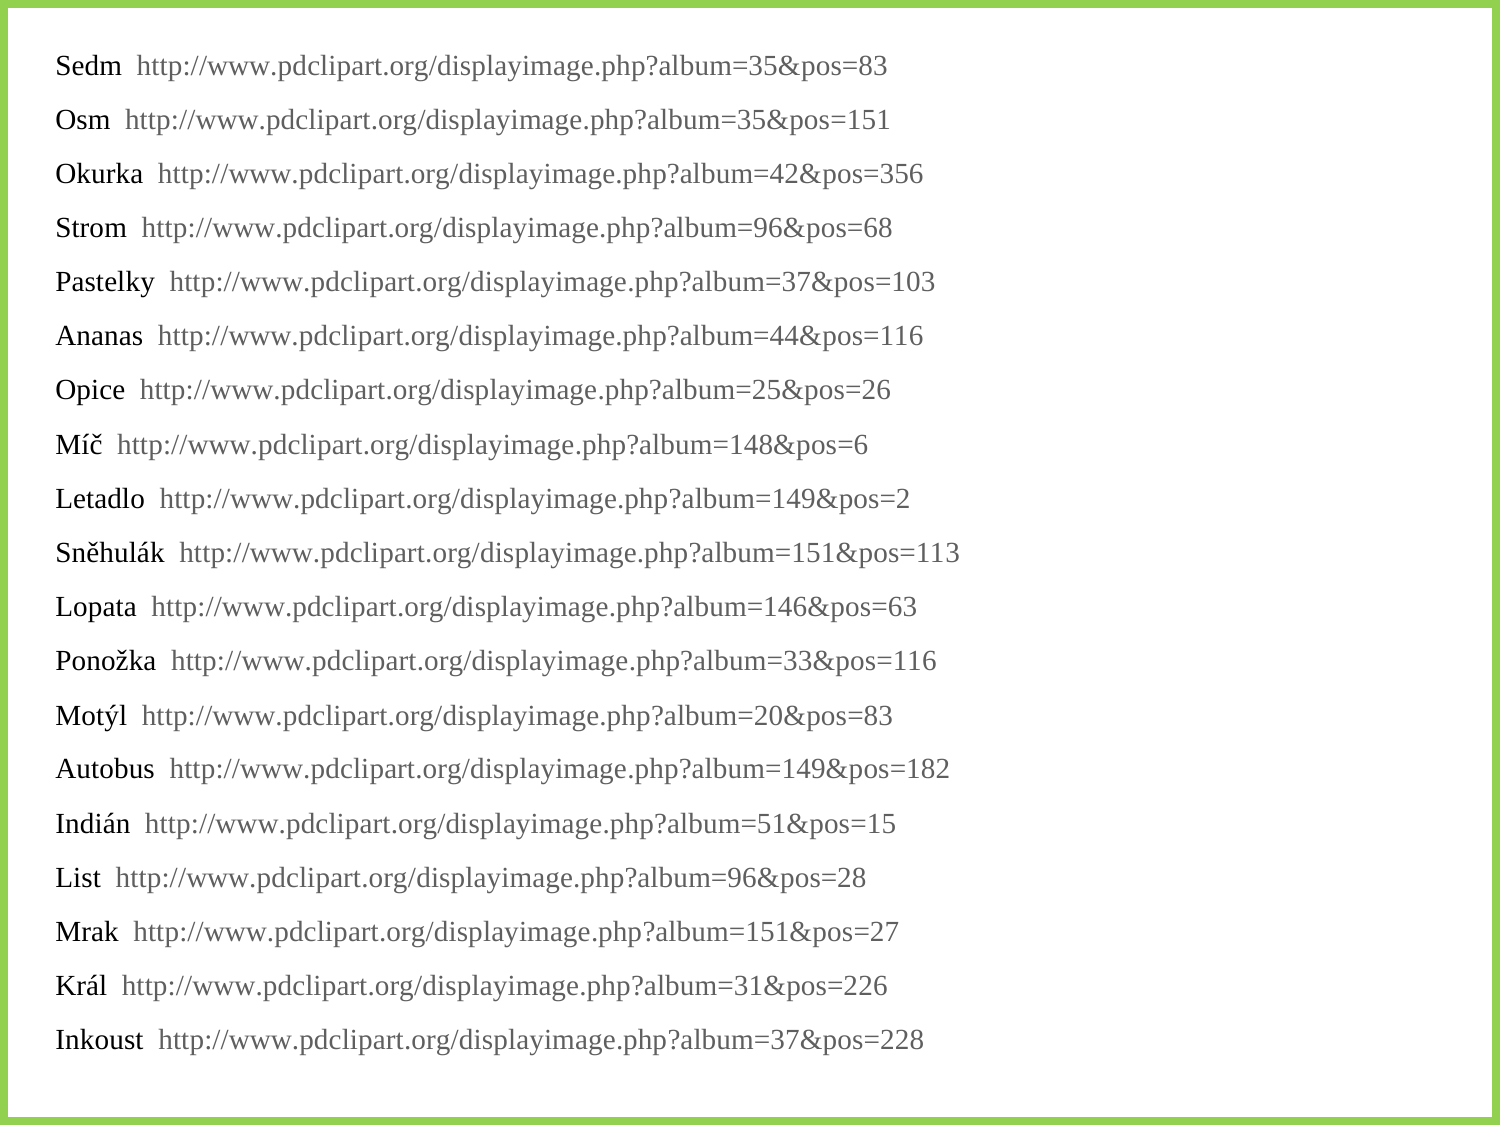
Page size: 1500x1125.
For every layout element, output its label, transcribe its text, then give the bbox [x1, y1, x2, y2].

text_box Sedm http://www.pdclipart.org/displayimage.php?album=35&pos=83 Osm http://www.pdclipart.org/displayimage.php?album=35&pos=151 Okurka http://www.pdclipart.org/displayimage.php?album=42&pos=356 Strom http://www.pdclipart.org/displayimage.php?album=96&pos=68 Pastelky http://www.pdclipart.org/displayimage.php?album=37&pos=103 Ananas http://www.pdclipart.org/displayimage.php?album=44&pos=116 Opice http://www.pdclipart.org/displayimage.php?album=25&pos=26 Míč http://www.pdclipart.org/displayimage.php?album=148&pos=6 Letadlo http://www.pdclipart.org/displayimage.php?album=149&pos=2 Sněhulák http://www.pdclipart.org/displayimage.php?album=151&pos=113 Lopata http://www.pdclipart.org/displayimage.php?album=146&pos=63 Ponožka http://www.pdclipart.org/displayimage.php?album=33&pos=116 Motýl http://www.pdclipart.org/displayimage.php?album=20&pos=83 Autobus http://www.pdclipart.org/displayimage.php?album=149&pos=182 Indián http://www.pdclipart.org/displayimage.php?album=51&pos=15 List http://www.pdclipart.org/displayimage.php?album=96&pos=28 Mrak http://www.pdclipart.org/displayimage.php?album=151&pos=27 Král http://www.pdclipart.org/displayimage.php?album=31&pos=226 Inkoust http://www.pdclipart.org/displayimage.php?album=37&pos=228 [40, 19, 1129, 1064]
